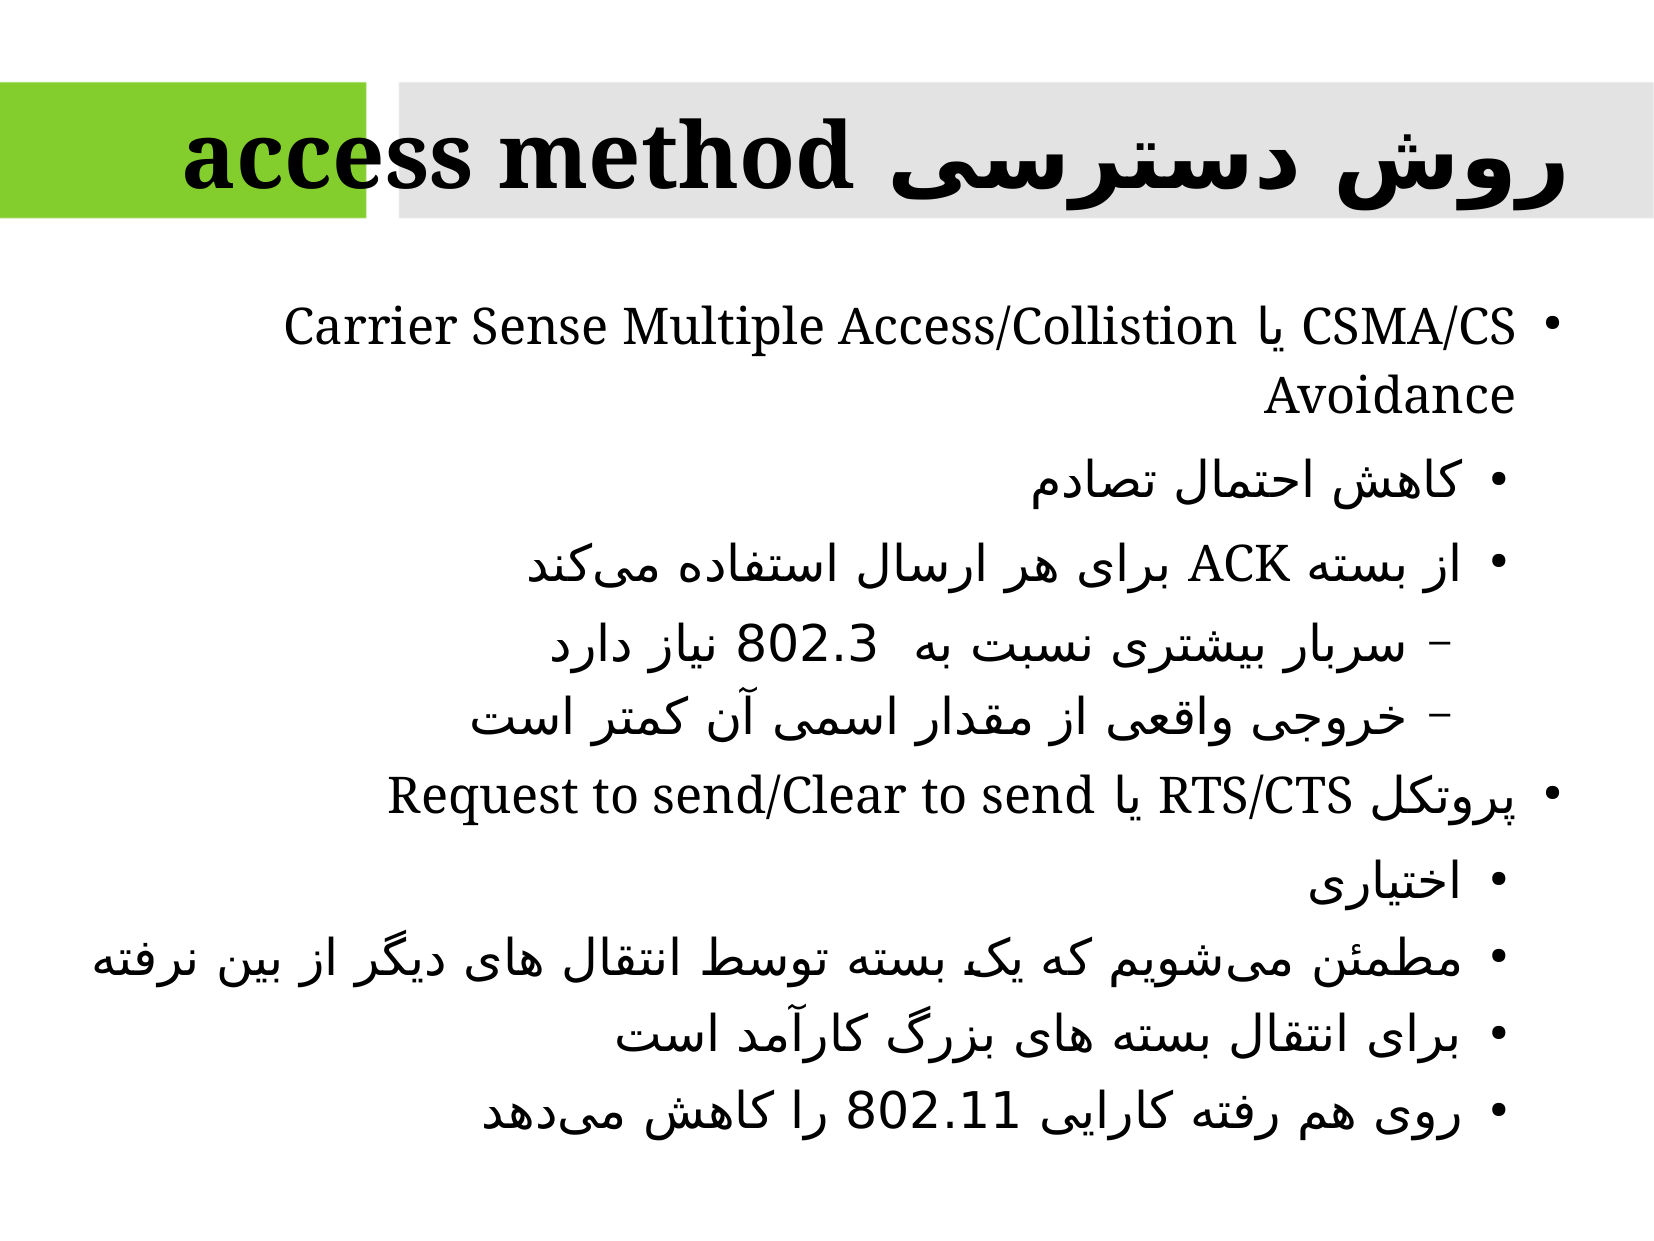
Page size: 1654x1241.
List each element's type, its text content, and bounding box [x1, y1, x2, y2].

title روش دسترسی access method [82, 49, 1571, 257]
list CSMA/CS یا Carrier Sense Multiple Access/Collistion Avoidance کاهش احتمال تصادم از بسته ACK برای هر ارسال استفاده می‌کند سربار بیشتری نسبت به 802.3 نیاز دارد خروجی واقعی از مقدار اسمی آن کمتر است پروتکل RTS/CTS یا Request to send/Clear to send اختیاری مطمئن می‌شویم که یک بسته توسط انتقال های دیگر از بین نرفته برای انتقال بسته های بزرگ کارآمد است روی هم رفته کارایی 802.11 را کاهش می‌دهد [82, 290, 1571, 1182]
picture [0, 0, 1654, 1241]
